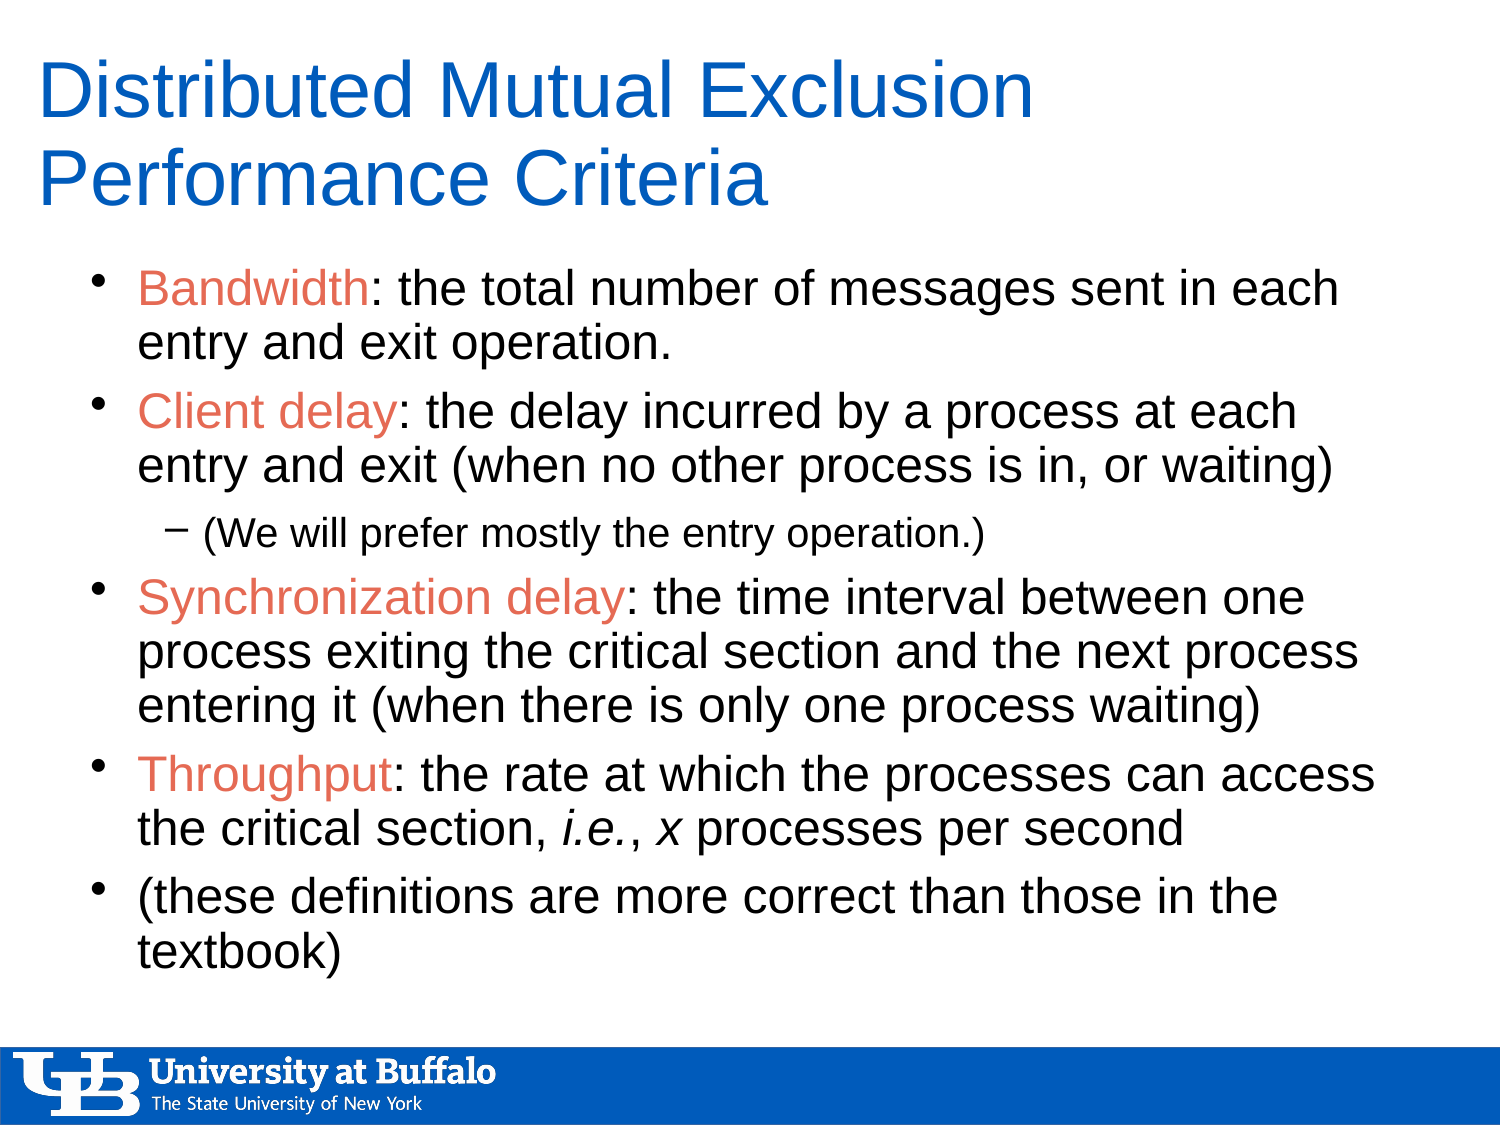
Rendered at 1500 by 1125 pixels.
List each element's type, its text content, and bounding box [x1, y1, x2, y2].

title Distributed Mutual Exclusion Performance Criteria [37, 40, 1388, 228]
list Bandwidth: the total number of messages sent in each entry and exit operation. Client delay: the delay incurred by a process at each entry and exit (when no other process is in, or waiting) (We will prefer mostly the entry operation.) Synchronization delay: the time interval between one process exiting the critical section and the next process entering it (when there is only one process waiting) Throughput: the rate at which the processes can access the critical section, i.e., x processes per second (these definitions are more correct than those in the textbook) [75, 254, 1425, 908]
picture [13, 1052, 496, 1116]
